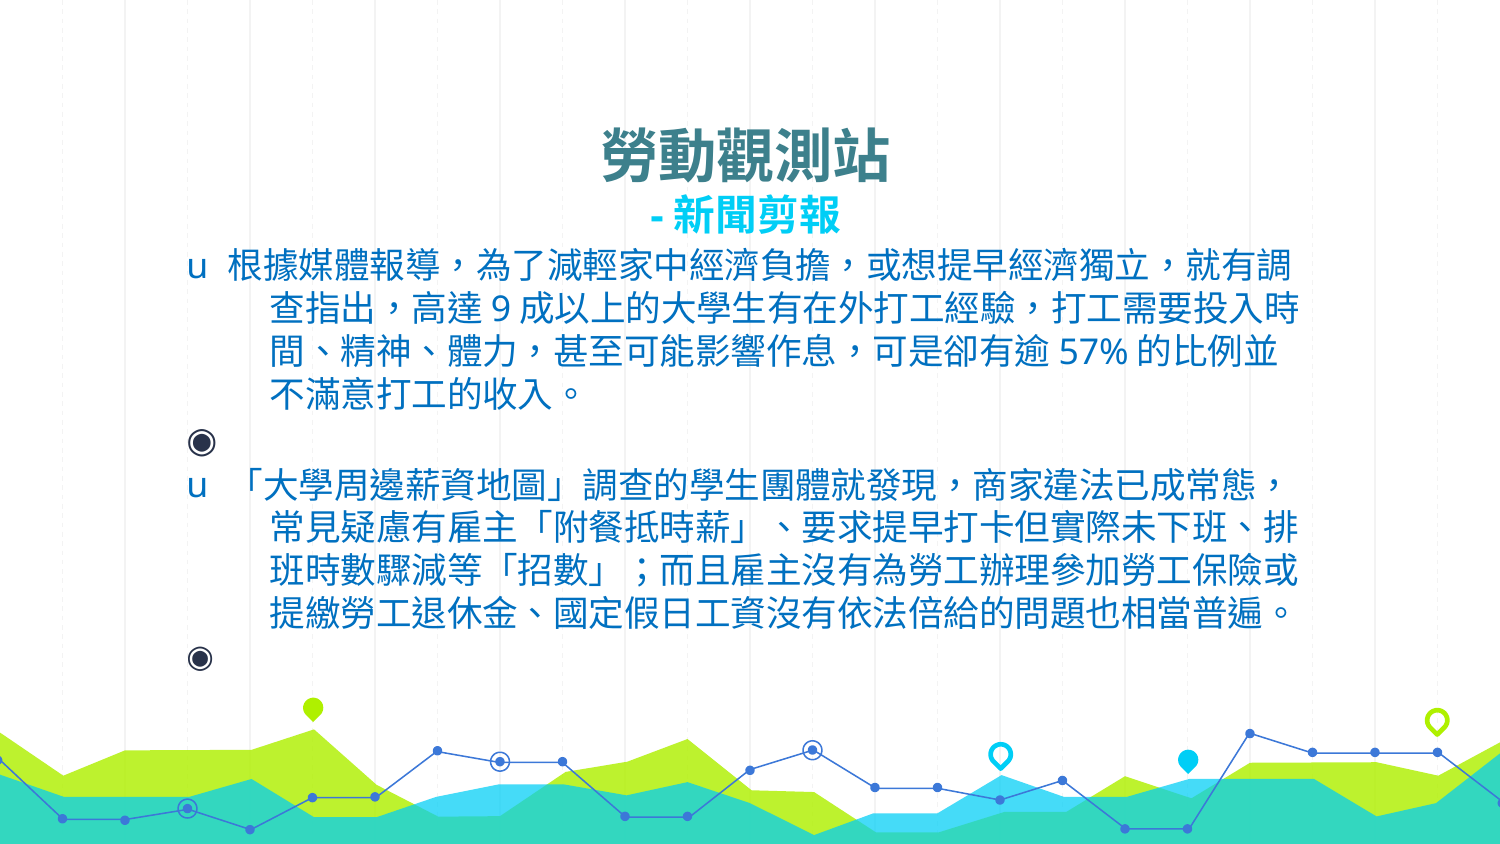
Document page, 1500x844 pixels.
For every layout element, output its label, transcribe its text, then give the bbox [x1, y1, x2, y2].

text_box [1216, 600, 1500, 799]
title 勞動觀測站 -新聞剪報 [171, 103, 1320, 222]
list 根據媒體報導，為了減輕家中經濟負擔，或想提早經濟獨立，就有調查指出，高達9成以上的大學生有在外打工經驗，打工需要投入時間、精神、體力，甚至可能影響作息，可是卻有逾57%的比例並不滿意打工的收入。 「大學周邊薪資地圖」調查的學生團體就發現，商家違法已成常態，常見疑慮有雇主「附餐抵時薪」、要求提早打卡但實際未下班、排班時數驟減等「招數」；而且雇主沒有為勞工辦理參加勞工保險或提繳勞工退休金、國定假日工資沒有依法倍給的問題也相當普遍。 [171, 185, 1319, 694]
